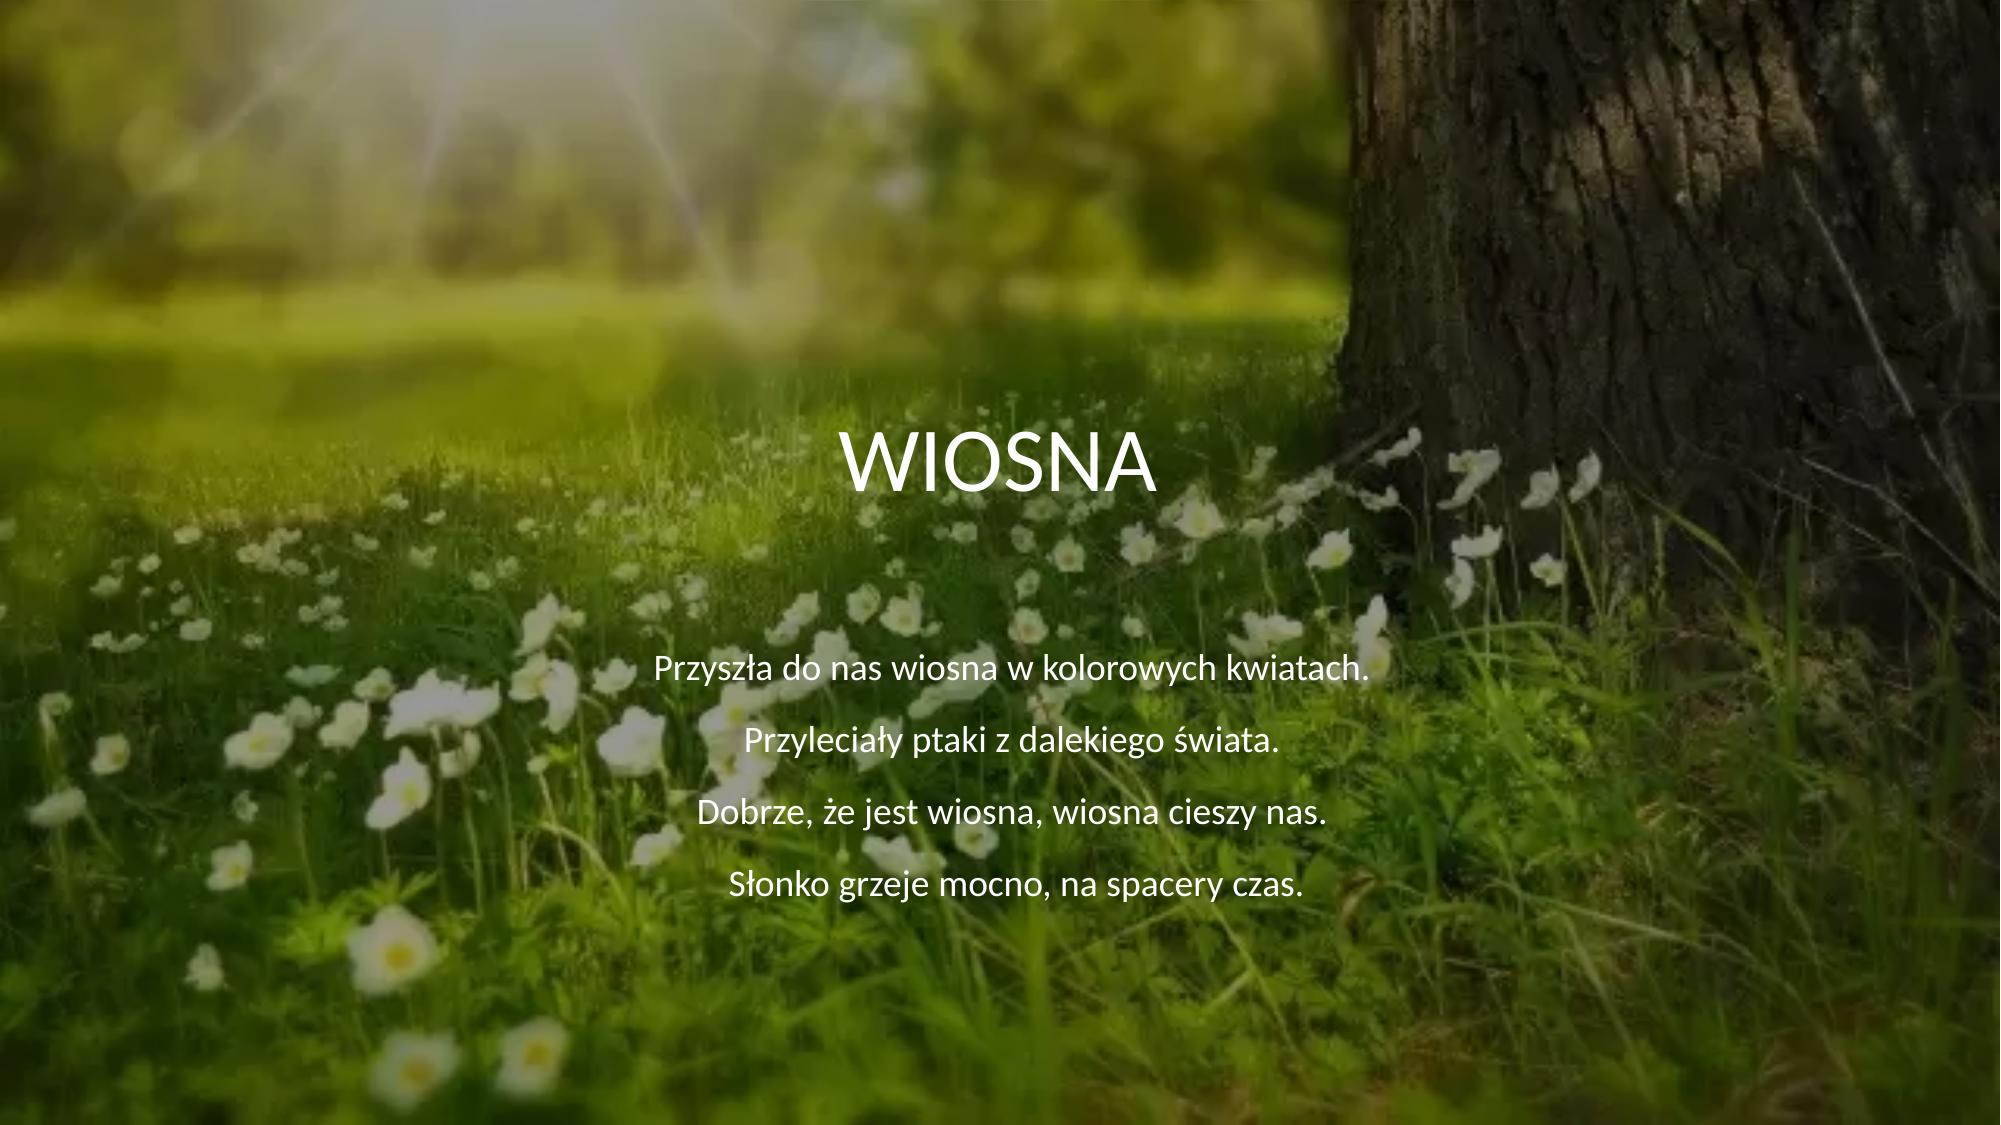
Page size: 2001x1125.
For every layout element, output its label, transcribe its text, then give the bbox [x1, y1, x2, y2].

list Przyszła do nas wiosna w kolorowych kwiatach. Przyleciały ptaki z dalekiego świata. Dobrze, że jest wiosna, wiosna cieszy nas. Słonko grzeje mocno, na spacery czas. [200, 562, 1833, 976]
title WIOSNA [196, 119, 1801, 526]
picture [0, 0, 2000, 1125]
